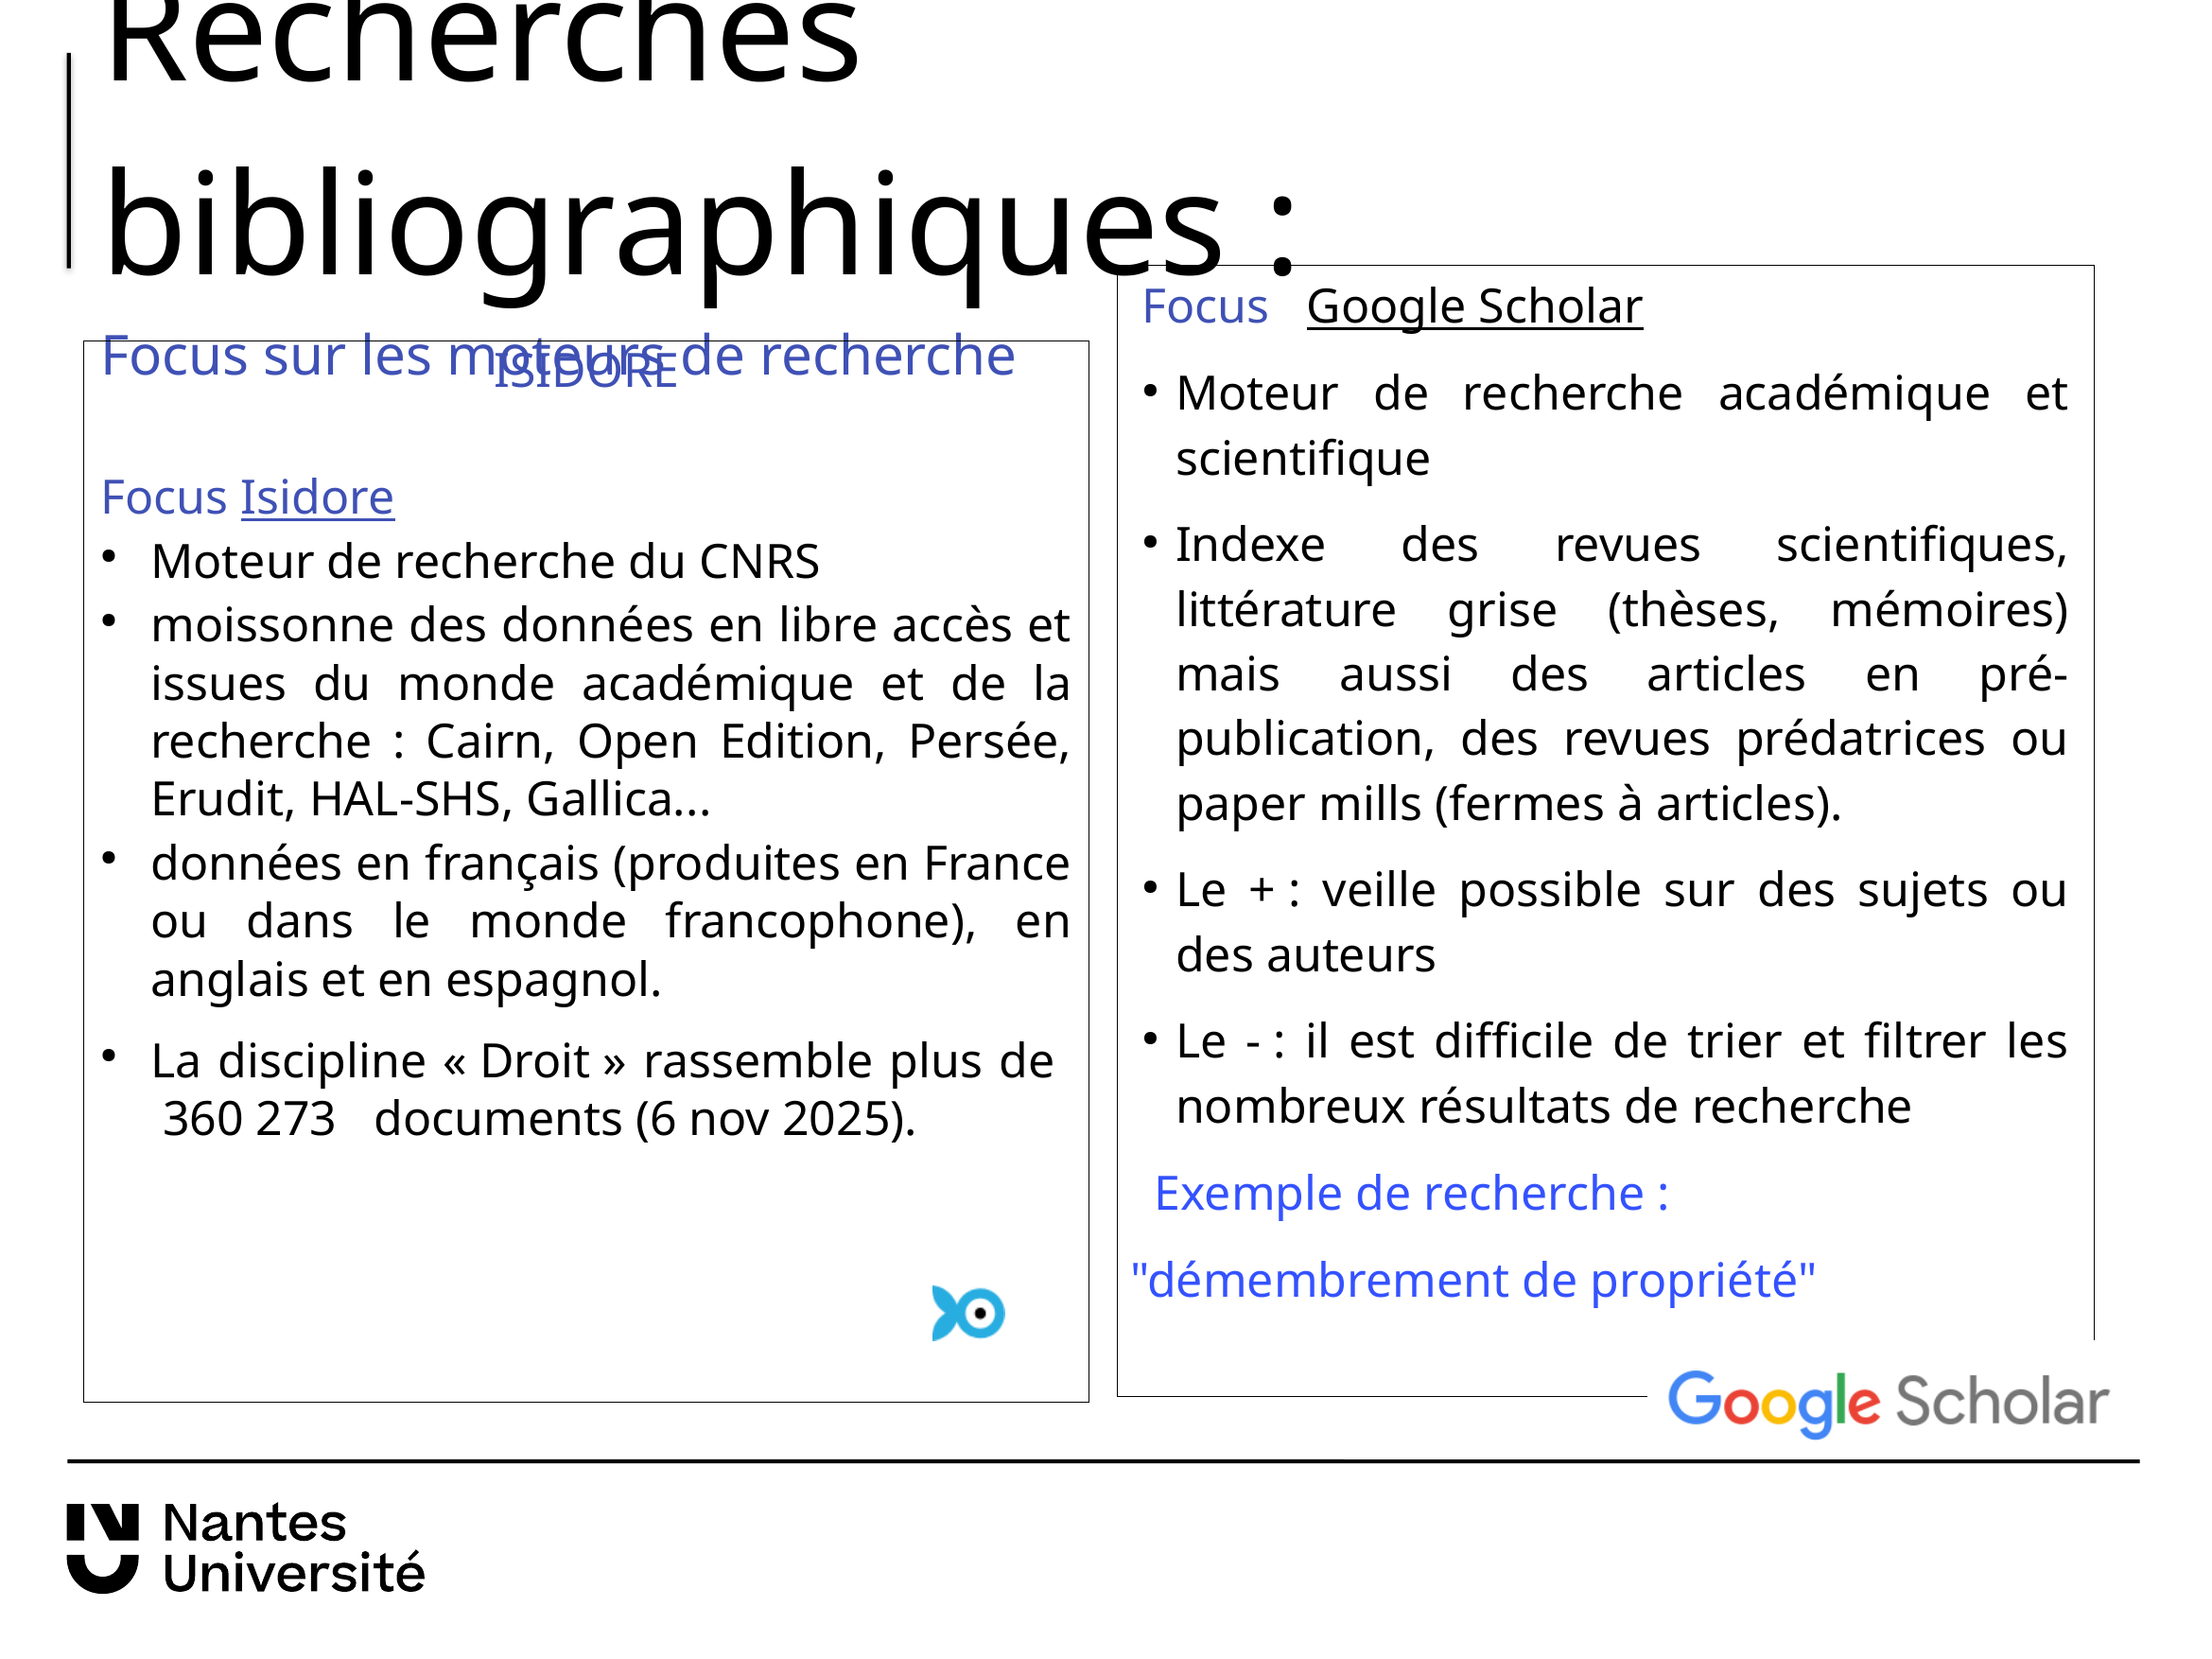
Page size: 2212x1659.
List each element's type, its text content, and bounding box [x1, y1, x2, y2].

picture [1647, 1340, 2127, 1454]
picture [932, 1285, 1005, 1341]
text_box Focus Google Scholar Moteur de recherche académique et scientifique Indexe des revues scientifiques, littérature grise (thèses, mémoires) mais aussi des articles en pré-publication, des revues prédatrices ou paper mills (fermes à articles). Le + : veille possible sur des sujets ou des auteurs Le - : il est difficile de trier et filtrer les nombreux résultats de recherche Exemple de recherche : "démembrement de propriété" [1117, 335, 2095, 1397]
list ISIDORE Focus Isidore Moteur de recherche du CNRS moissonne des données en libre accès et issues du monde académique et de la recherche : Cairn, Open Edition, Persée, Erudit, HAL-SHS, Gallica... données en français (produites en France ou dans le monde francophone), en anglais et en espagnol. La discipline « Droit » rassemble plus de 360 273 documents (6 nov 2025). [83, 341, 1089, 1403]
title Recherches bibliographiques : Focus sur les moteurs de recherche [100, 36, 2023, 285]
